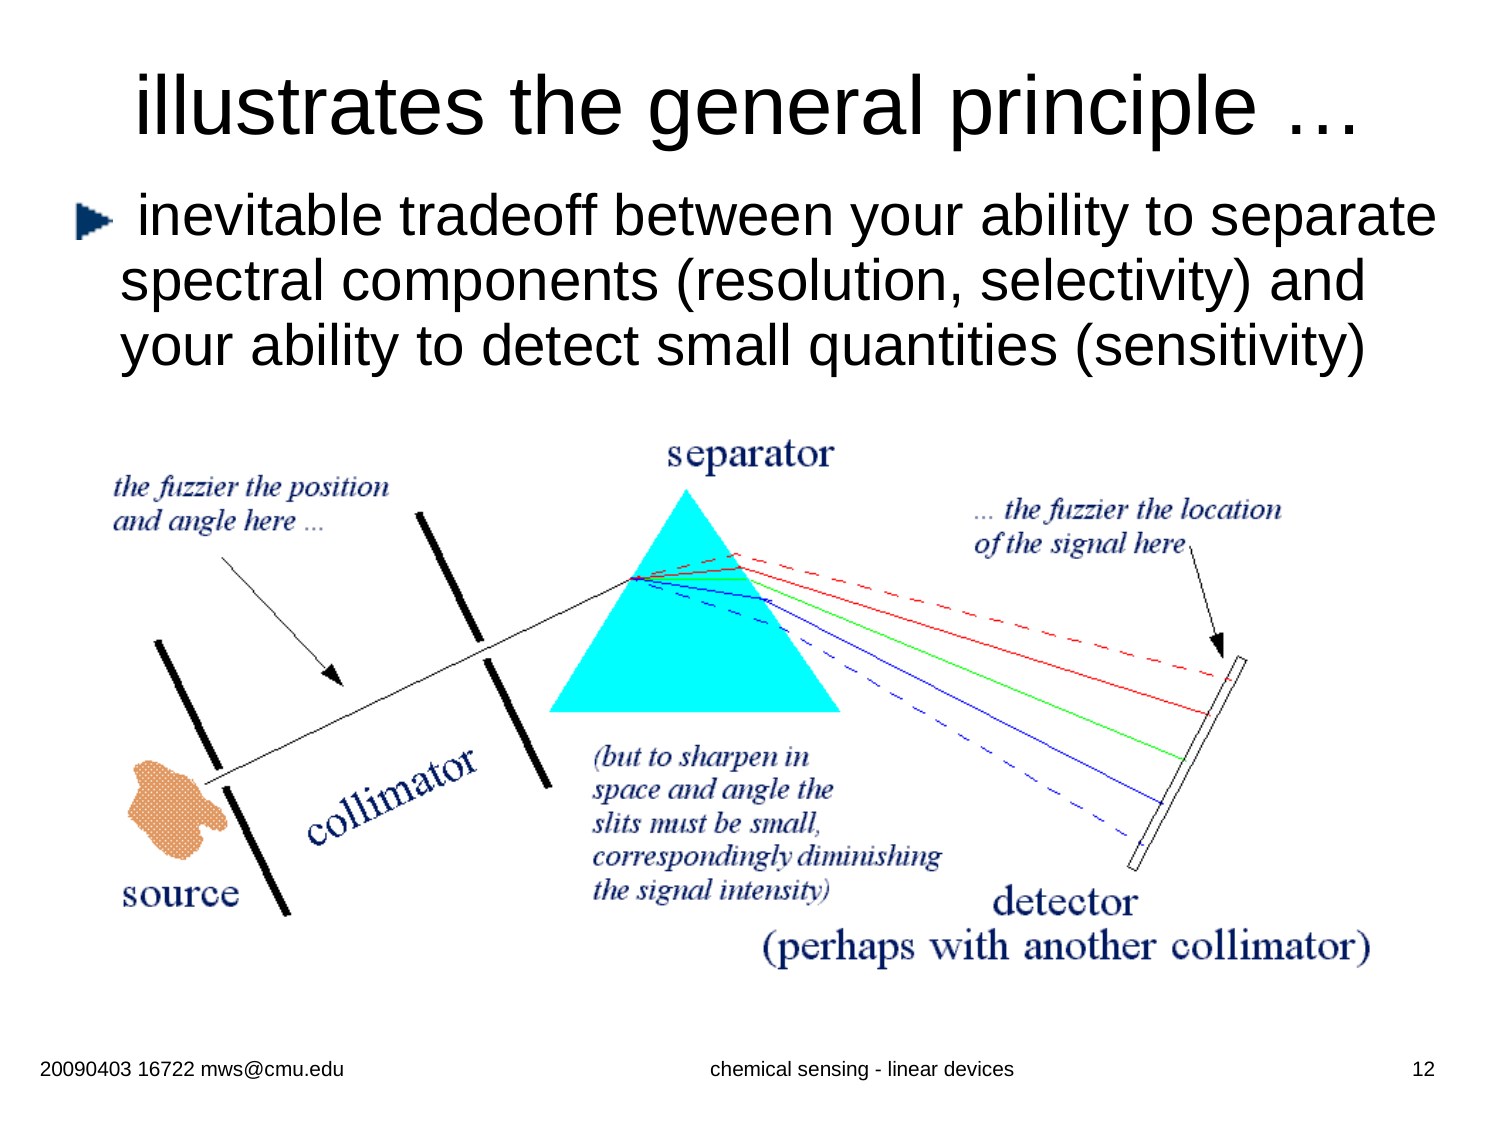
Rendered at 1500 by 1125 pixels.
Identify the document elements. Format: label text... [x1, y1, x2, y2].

picture [87, 424, 1401, 1005]
list inevitable tradeoff between your ability to separate spectral components (resolution, selectivity) and your ability to detect small quantities (sensitivity) [50, 174, 1463, 413]
title illustrates the general principle … [112, 48, 1388, 164]
